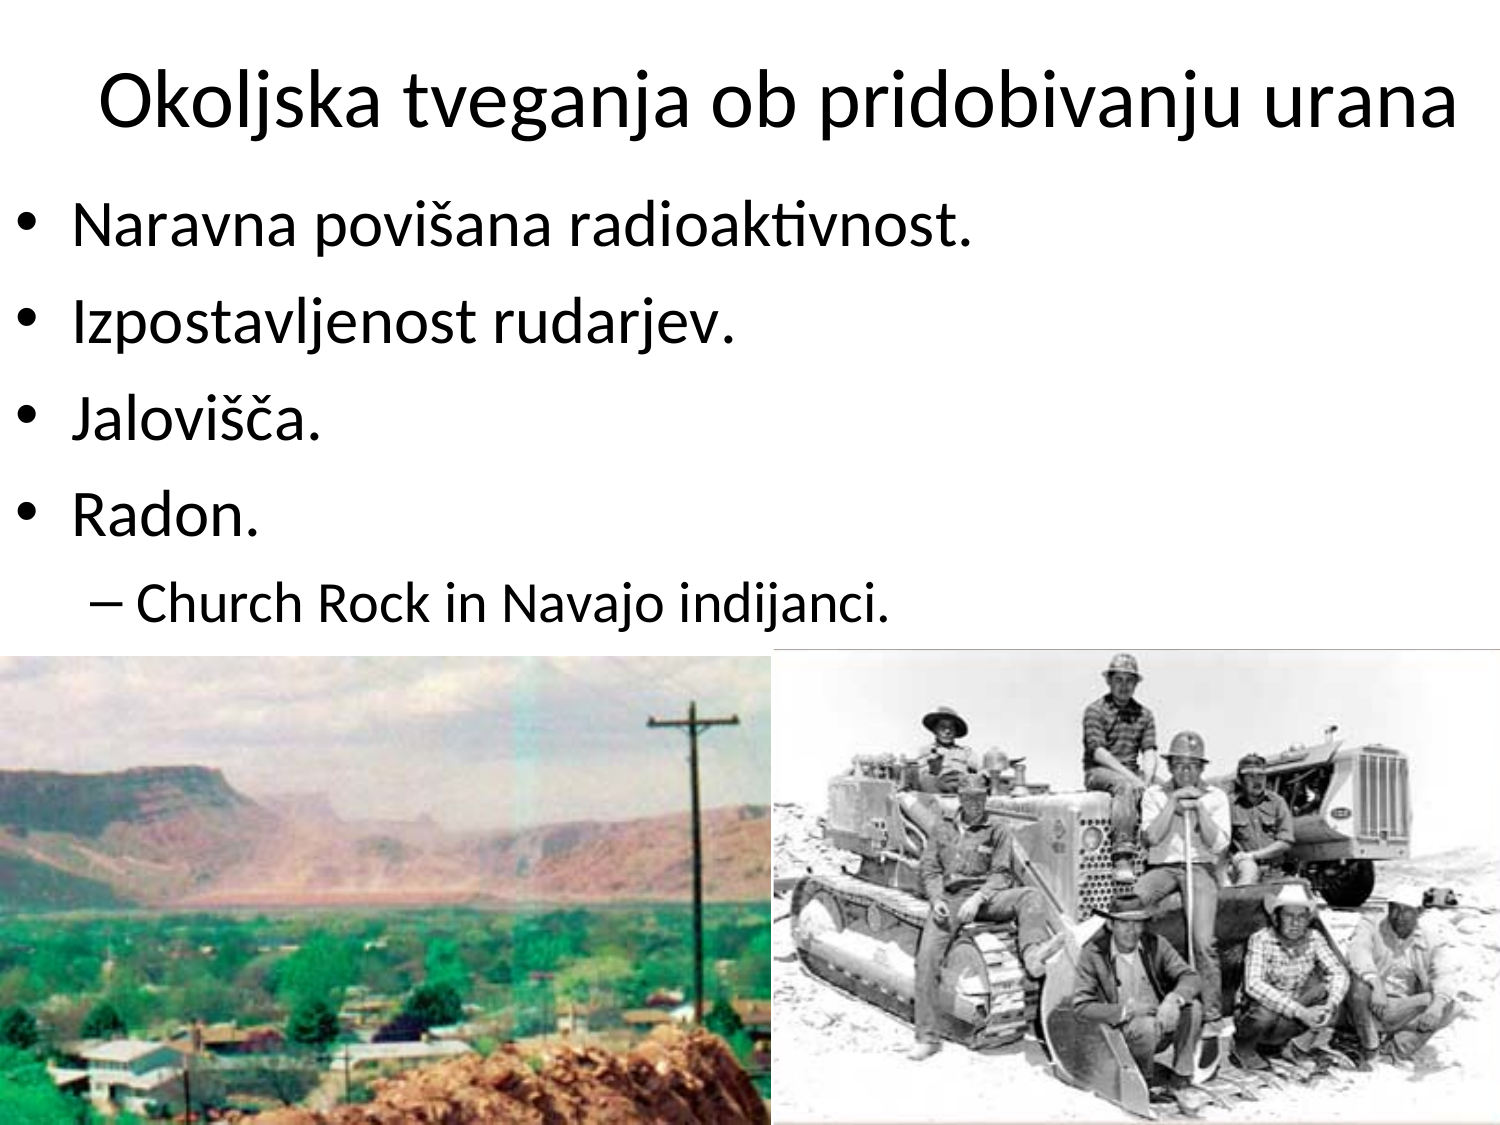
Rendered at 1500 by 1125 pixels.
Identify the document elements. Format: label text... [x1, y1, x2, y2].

text_box Okoljska tveganja ob pridobivanju urana [58, 0, 1500, 188]
text_box Naravna povišana radioaktivnost. Izpostavljenost rudarjev. Jalovišča. Radon. Church Rock in Navajo indijanci. [0, 172, 1426, 916]
picture [773, 649, 1500, 1125]
picture [0, 656, 771, 1125]
